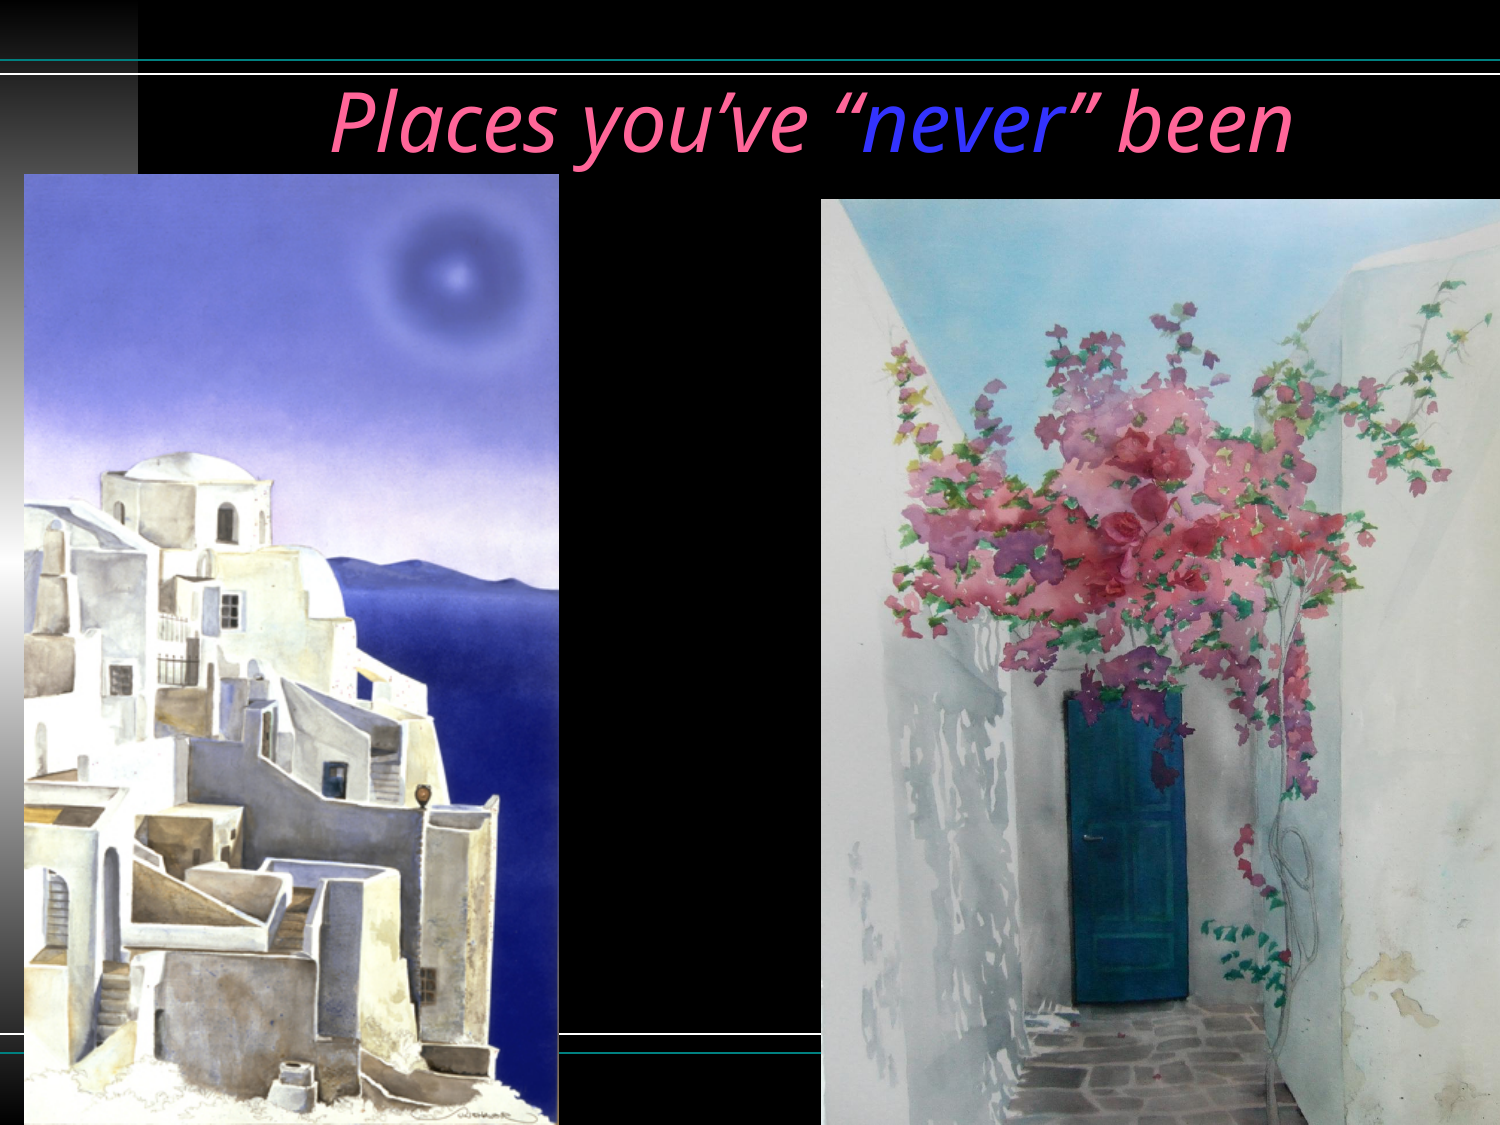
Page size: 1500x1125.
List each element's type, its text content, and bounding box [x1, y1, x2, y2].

picture [821, 199, 1500, 1125]
picture [24, 174, 559, 1125]
title Places you’ve “never” been [174, 62, 1450, 175]
